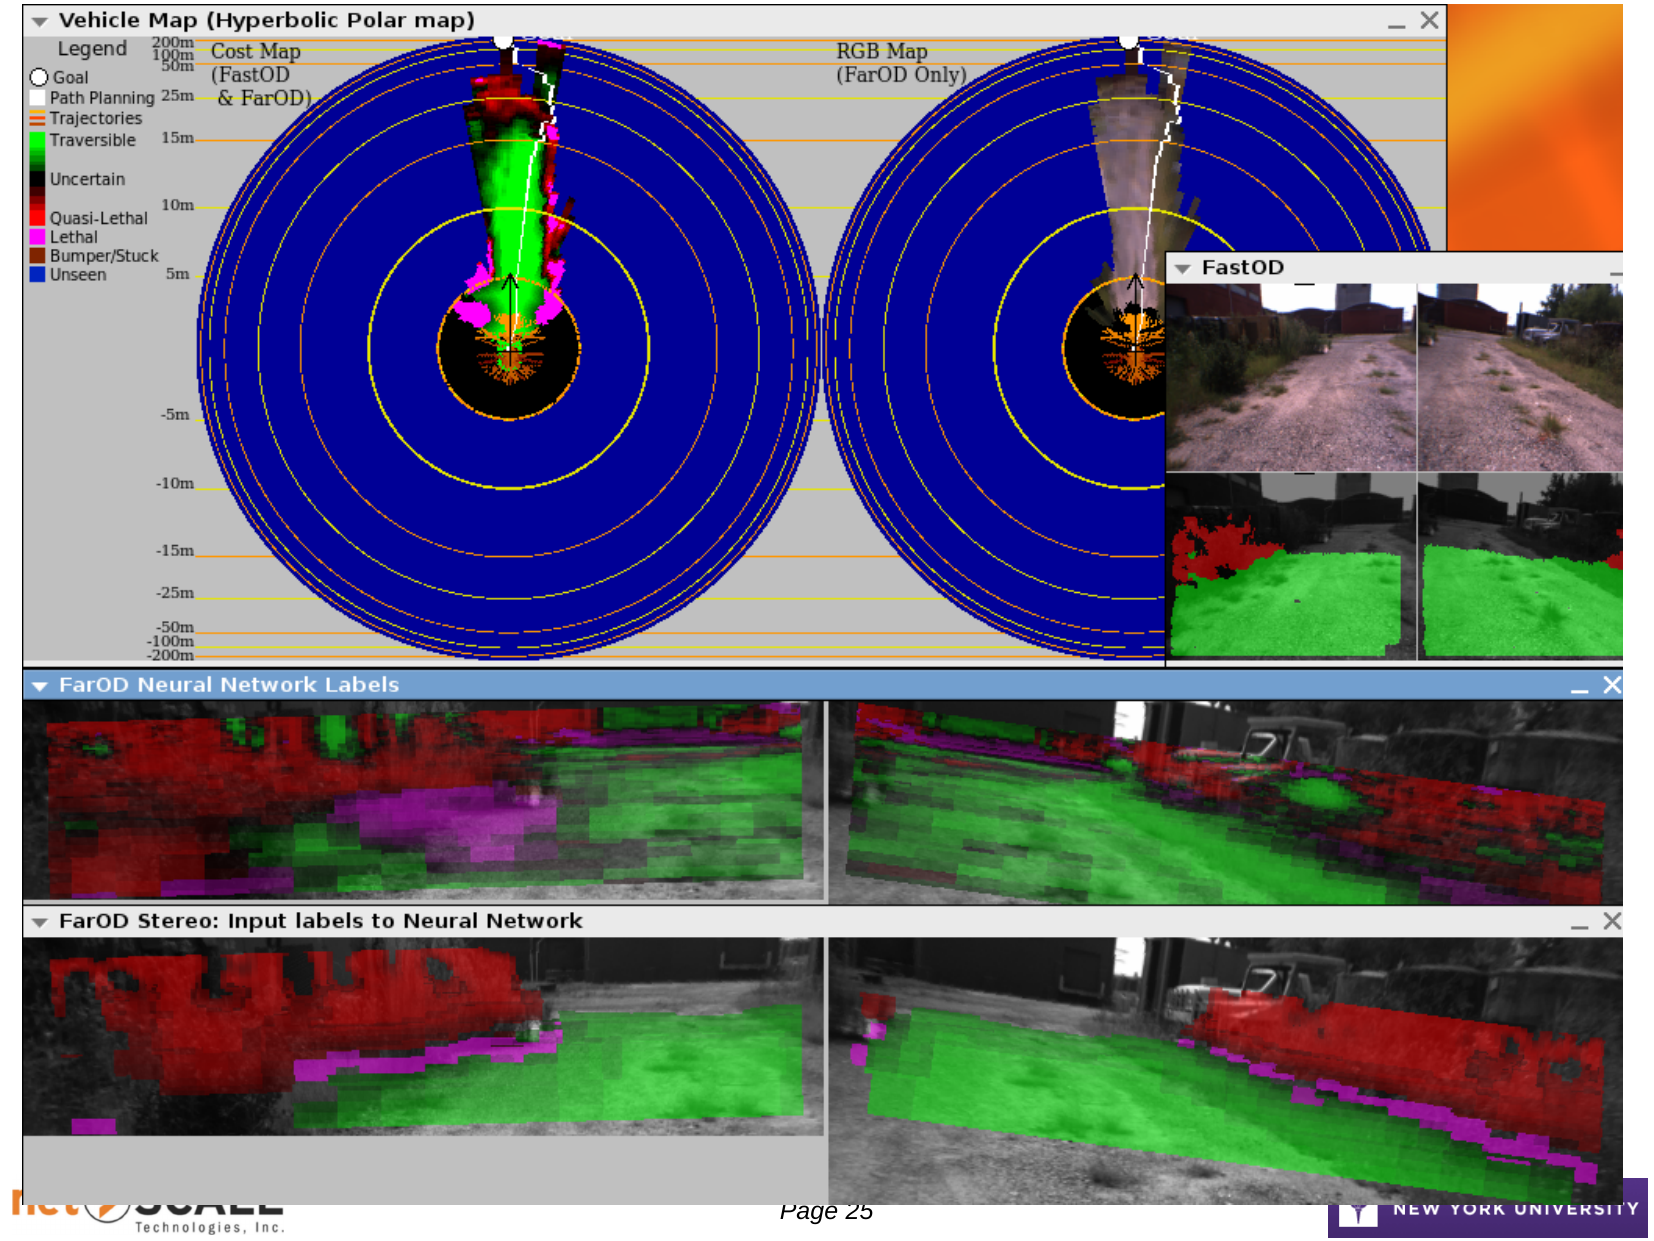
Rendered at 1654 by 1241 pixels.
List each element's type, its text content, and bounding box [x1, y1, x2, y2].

title Video Results [123, 0, 1626, 166]
picture [12, 4, 1648, 1238]
